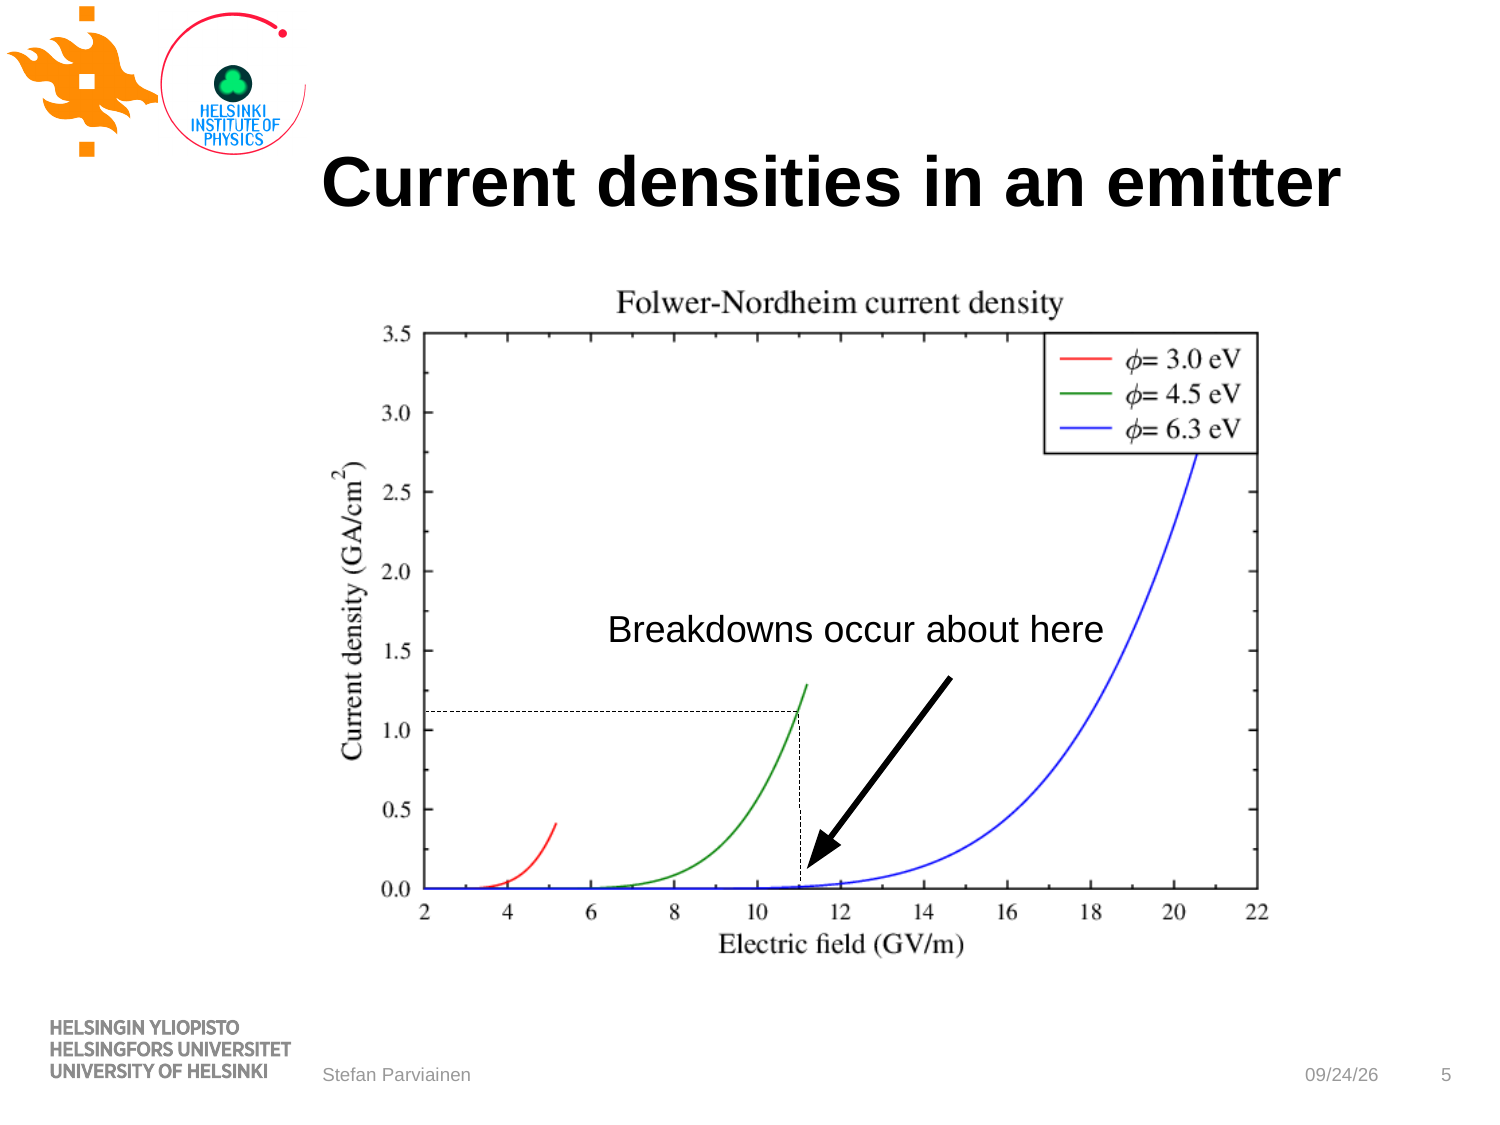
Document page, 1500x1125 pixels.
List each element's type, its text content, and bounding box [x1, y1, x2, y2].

title Current densities in an emitter [321, 87, 1447, 276]
text_box Breakdowns occur about here [592, 600, 1119, 658]
picture [32, 211, 1439, 1096]
picture [0, 0, 307, 171]
